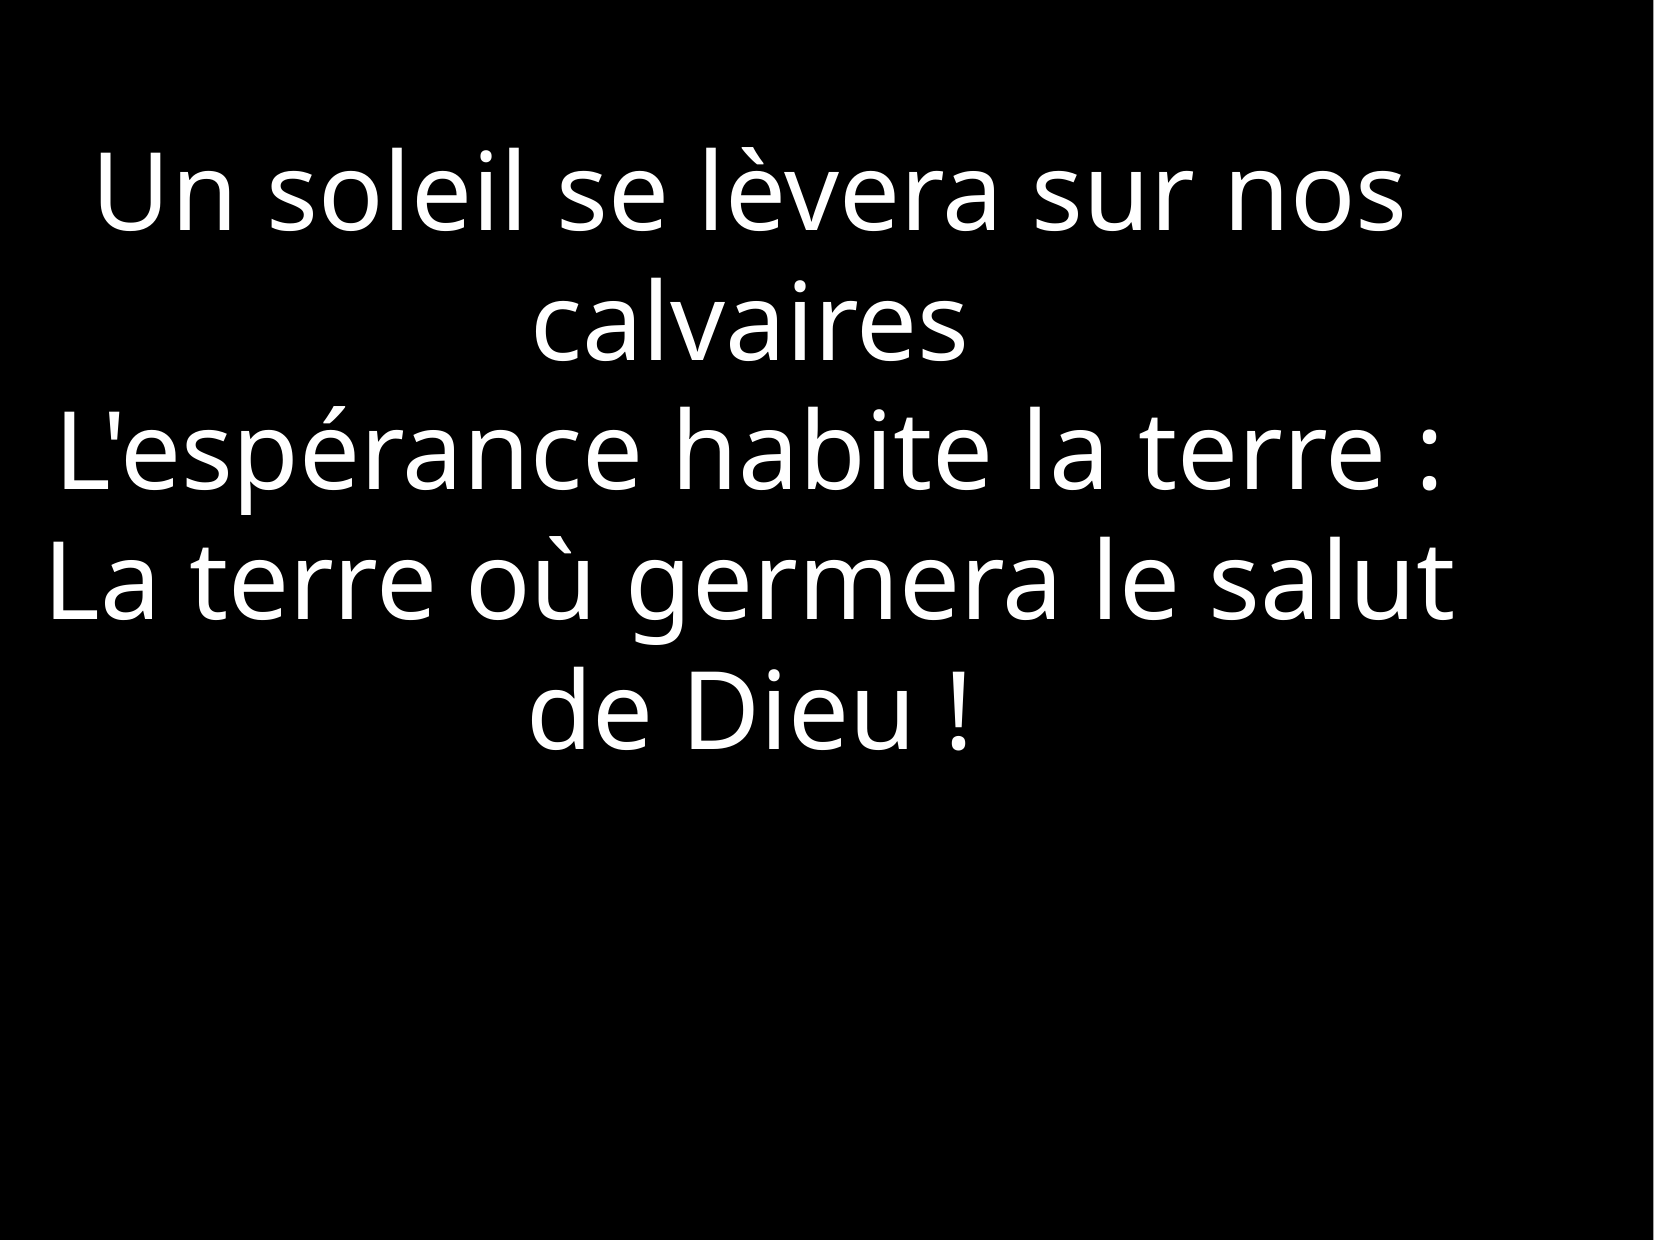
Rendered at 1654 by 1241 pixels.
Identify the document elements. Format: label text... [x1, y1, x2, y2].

text_box Un soleil se lèvera sur nos calvaires L'espérance habite la terre : La terre où germera le salut de Dieu ! [0, 314, 1501, 839]
